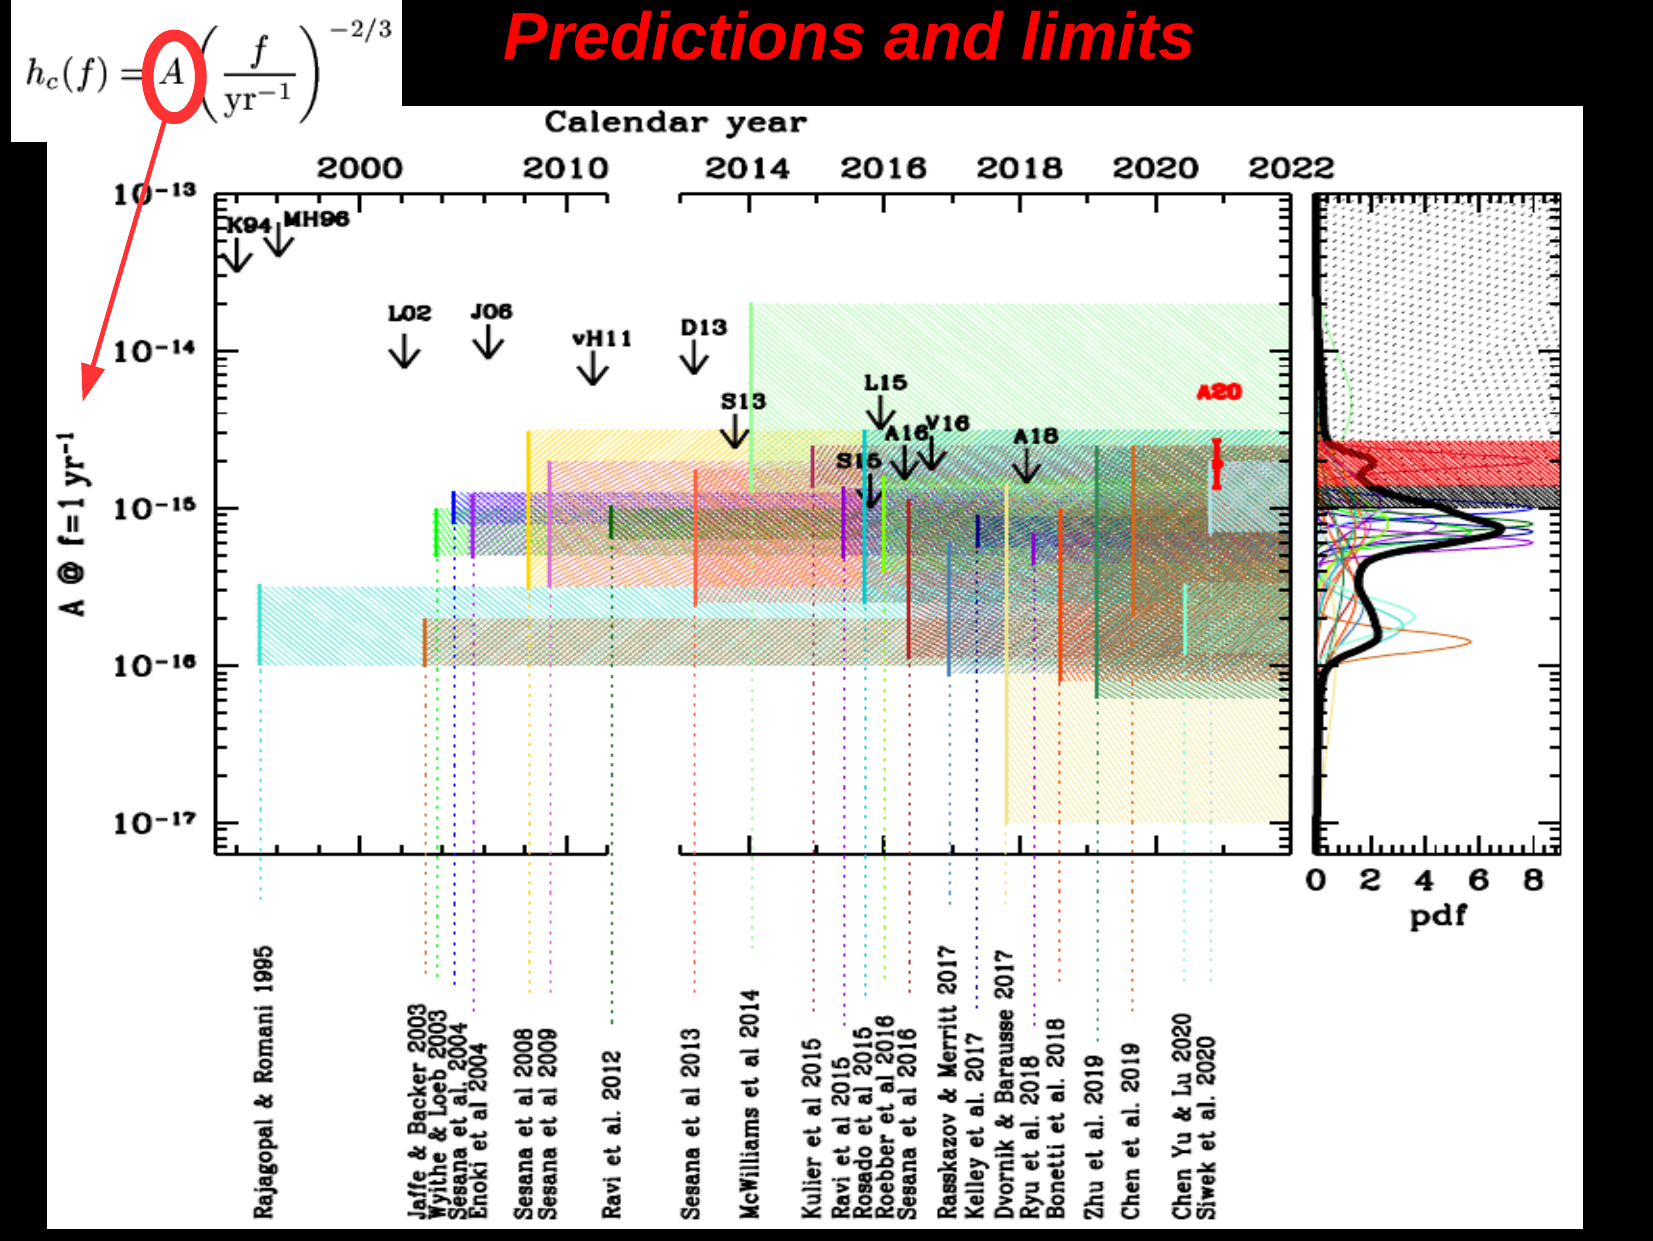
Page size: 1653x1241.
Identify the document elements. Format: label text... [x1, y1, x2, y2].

text_box Predictions and limits [503, 6, 1197, 73]
picture [11, 0, 1583, 1229]
text_box [147, 35, 201, 119]
